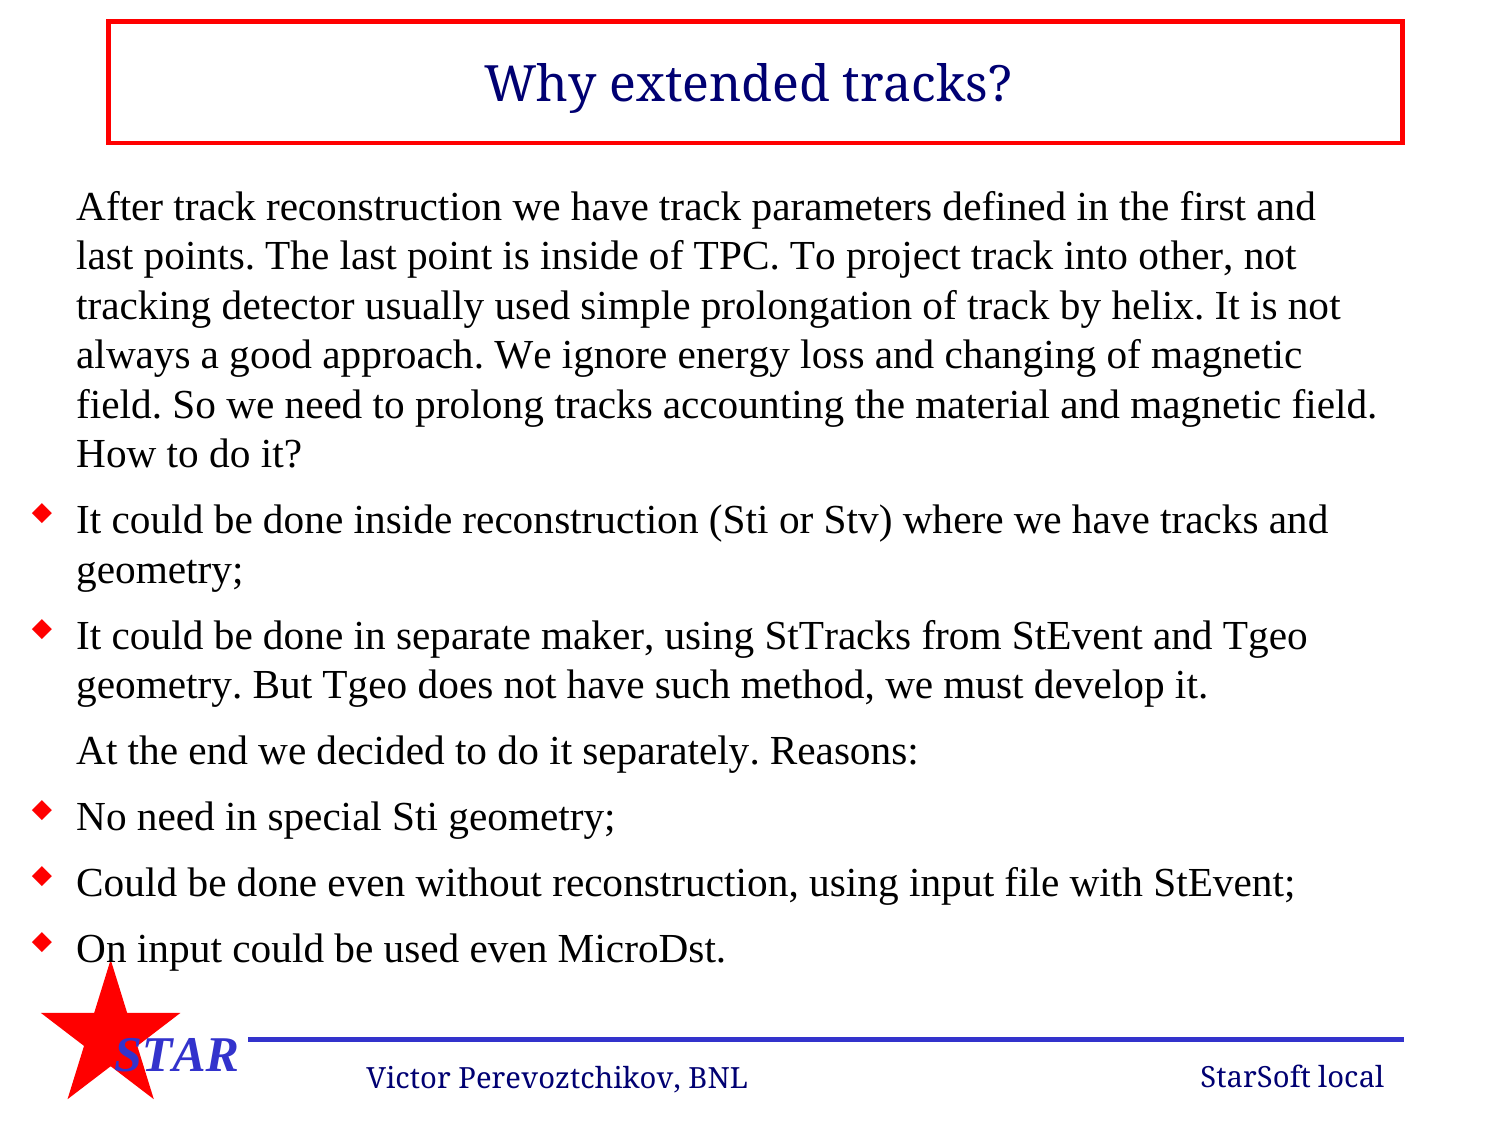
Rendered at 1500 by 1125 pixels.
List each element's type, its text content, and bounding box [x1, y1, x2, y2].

list After track reconstruction we have track parameters defined in the first and last points. The last point is inside of TPC. To project track into other, not tracking detector usually used simple prolongation of track by helix. It is not always a good approach. We ignore energy loss and changing of magnetic field. So we need to prolong tracks accounting the material and magnetic field. How to do it? It could be done inside reconstruction (Sti or Stv) where we have tracks and geometry; It could be done in separate maker, using StTracks from StEvent and Tgeo geometry. But Tgeo does not have such method, we must develop it. At the end we decided to do it separately. Reasons: No need in special Sti geometry; Could be done even without reconstruction, using input file with StEvent; On input could be used even MicroDst. [0, 171, 1396, 1125]
title Why extended tracks? [101, 32, 1395, 131]
